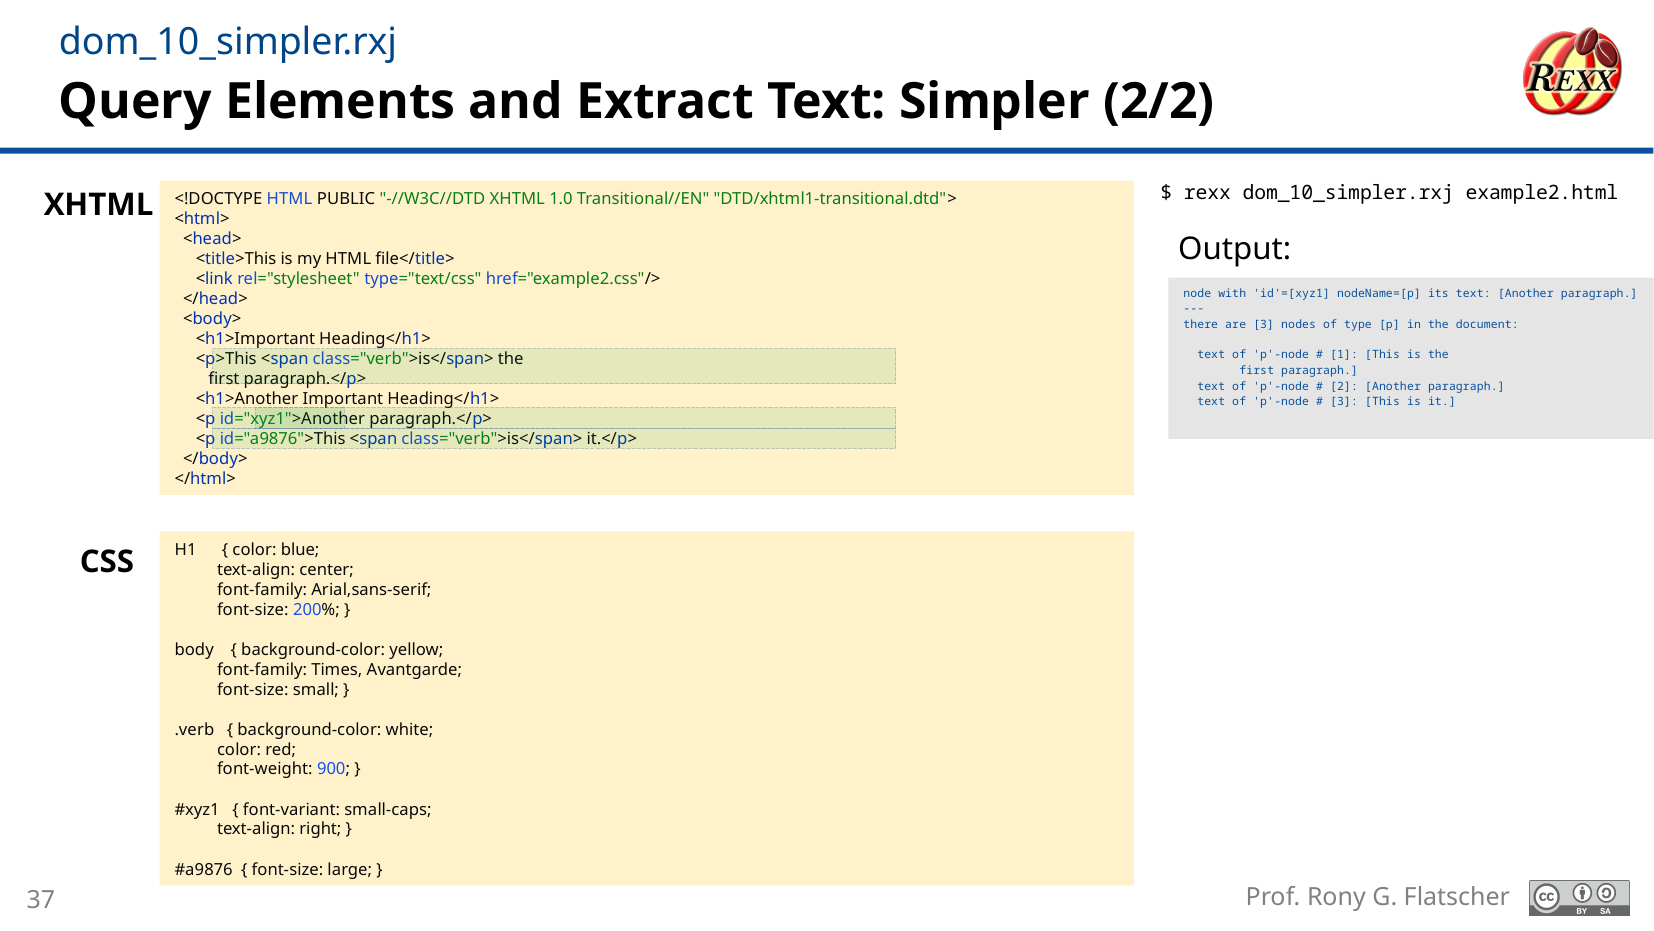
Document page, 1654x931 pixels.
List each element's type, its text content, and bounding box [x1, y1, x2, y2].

text_box XHTML [28, 175, 177, 231]
text_box H1 { color: blue; text-align: center; font-family: Arial,sans-serif; font-size: 200%; } body { background-color: yellow; font-family: Times, Avantgarde; font-size: small; } .verb { background-color: white; color: red; font-weight: 900; } #xyz1 { font-variant: small-caps; text-align: right; } #a9876 { font-size: large; } [159, 531, 1134, 886]
text_box [212, 348, 896, 384]
text_box [212, 407, 896, 449]
text_box Output: [1163, 218, 1653, 275]
text_box $ rexx dom_10_simpler.rxj example2.html [1145, 171, 1648, 227]
text_box node with 'id'=[xyz1] nodeName=[p] its text: [Another paragraph.] --- there are [3] nodes of type [p] in the document: text of 'p'-node # [1]: [This is the first paragraph.] text of 'p'-node # [2]: [Another paragraph.] text of 'p'-node # [3]: [This is it.] [1168, 277, 1654, 439]
title dom_10_simpler.rxj Query Elements and Extract Text: Simpler (2/2) [0, 0, 1625, 148]
text_box CSS [64, 531, 154, 588]
text_box <!DOCTYPE HTML PUBLIC "-//W3C//DTD XHTML 1.0 Transitional//EN" "DTD/xhtml1-transitional.dtd"> <html> <head> <title>This is my HTML file</title> <link rel="stylesheet" type="text/css" href="example2.css"/> </head> <body> <h1>Important Heading</h1> <p>This <span class="verb">is</span> the first paragraph.</p> <h1>Another Important Heading</h1> <p id="xyz1">Another paragraph.</p> <p id="a9876">This <span class="verb">is</span> it.</p> </body> </html> [159, 180, 1134, 495]
